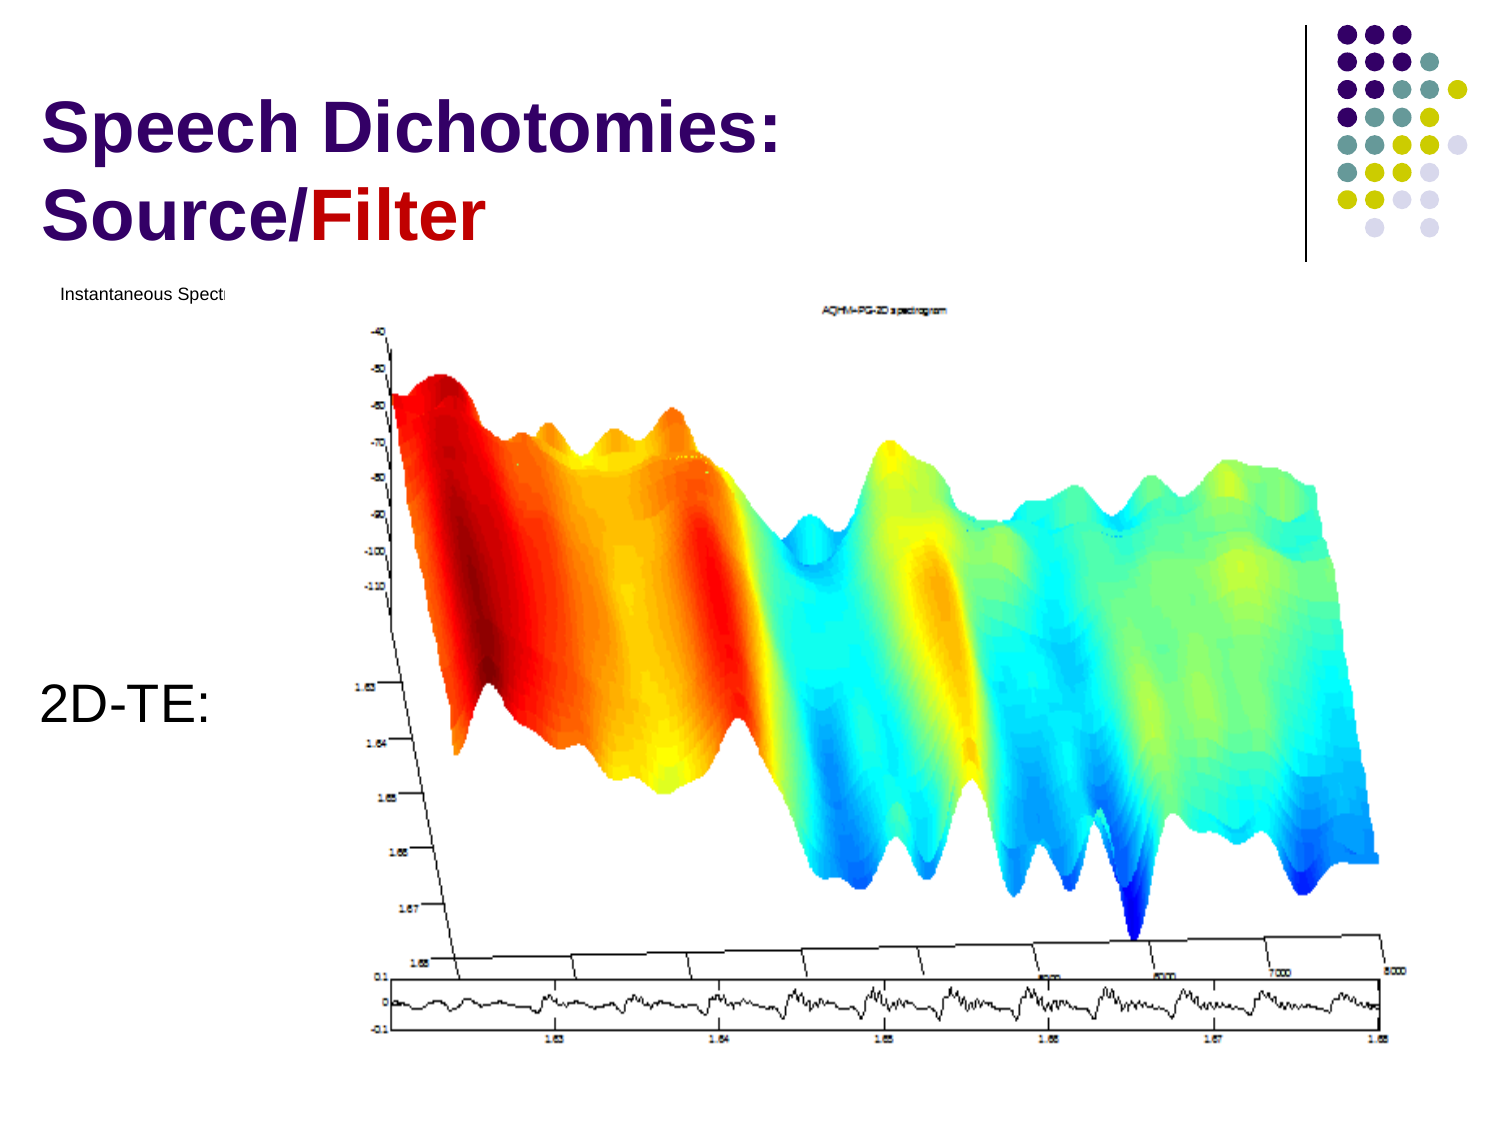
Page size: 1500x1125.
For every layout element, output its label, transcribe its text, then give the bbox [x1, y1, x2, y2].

list Instantaneous Spectral Envelope Estimation: [Agios et al.,2011] [45, 274, 225, 364]
text_box 2D-TE: [24, 660, 225, 750]
text_box Speech Dichotomies: Source/Filter [27, 50, 1265, 263]
picture [225, 262, 1500, 1125]
